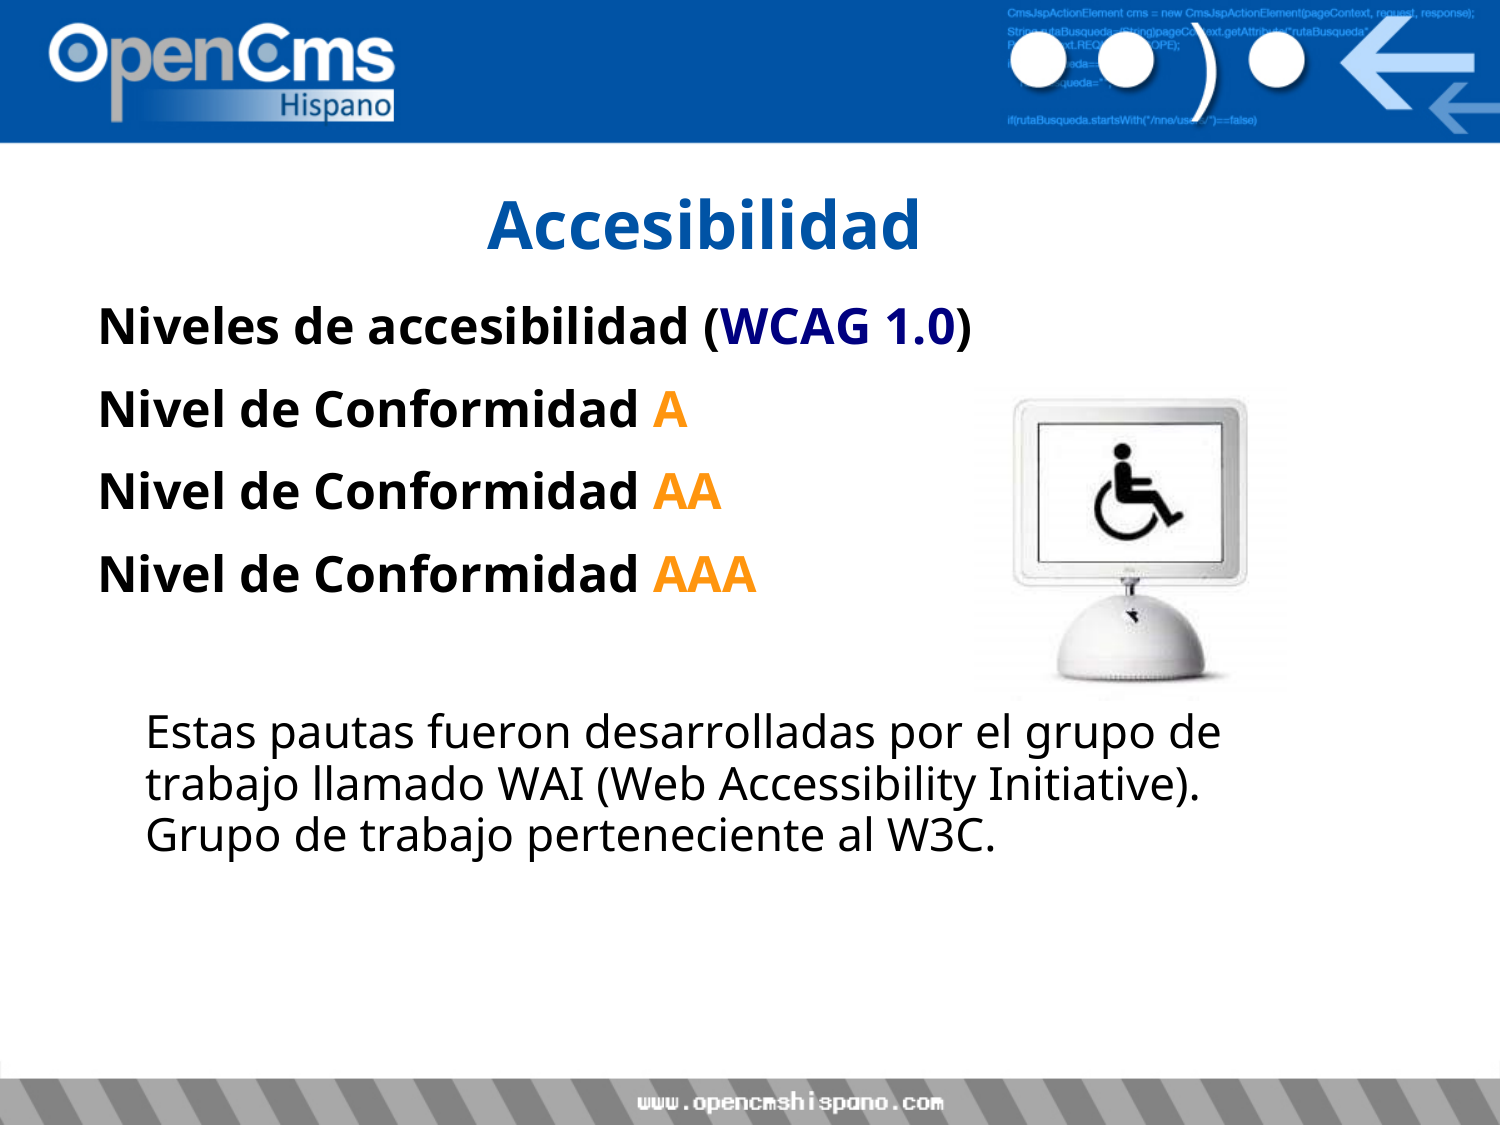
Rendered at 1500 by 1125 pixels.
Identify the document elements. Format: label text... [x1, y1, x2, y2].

text_box Accesibilidad [82, 140, 1329, 299]
picture [0, 0, 1500, 1125]
text_box Niveles de accesibilidad (WCAG 1.0) Nivel de Conformidad A Nivel de Conformidad AA Nivel de Conformidad AAA Estas pautas fueron desarrolladas por el grupo de trabajo llamado WAI (Web Accessibility Initiative). Grupo de trabajo perteneciente al W3C. [81, 299, 1338, 409]
